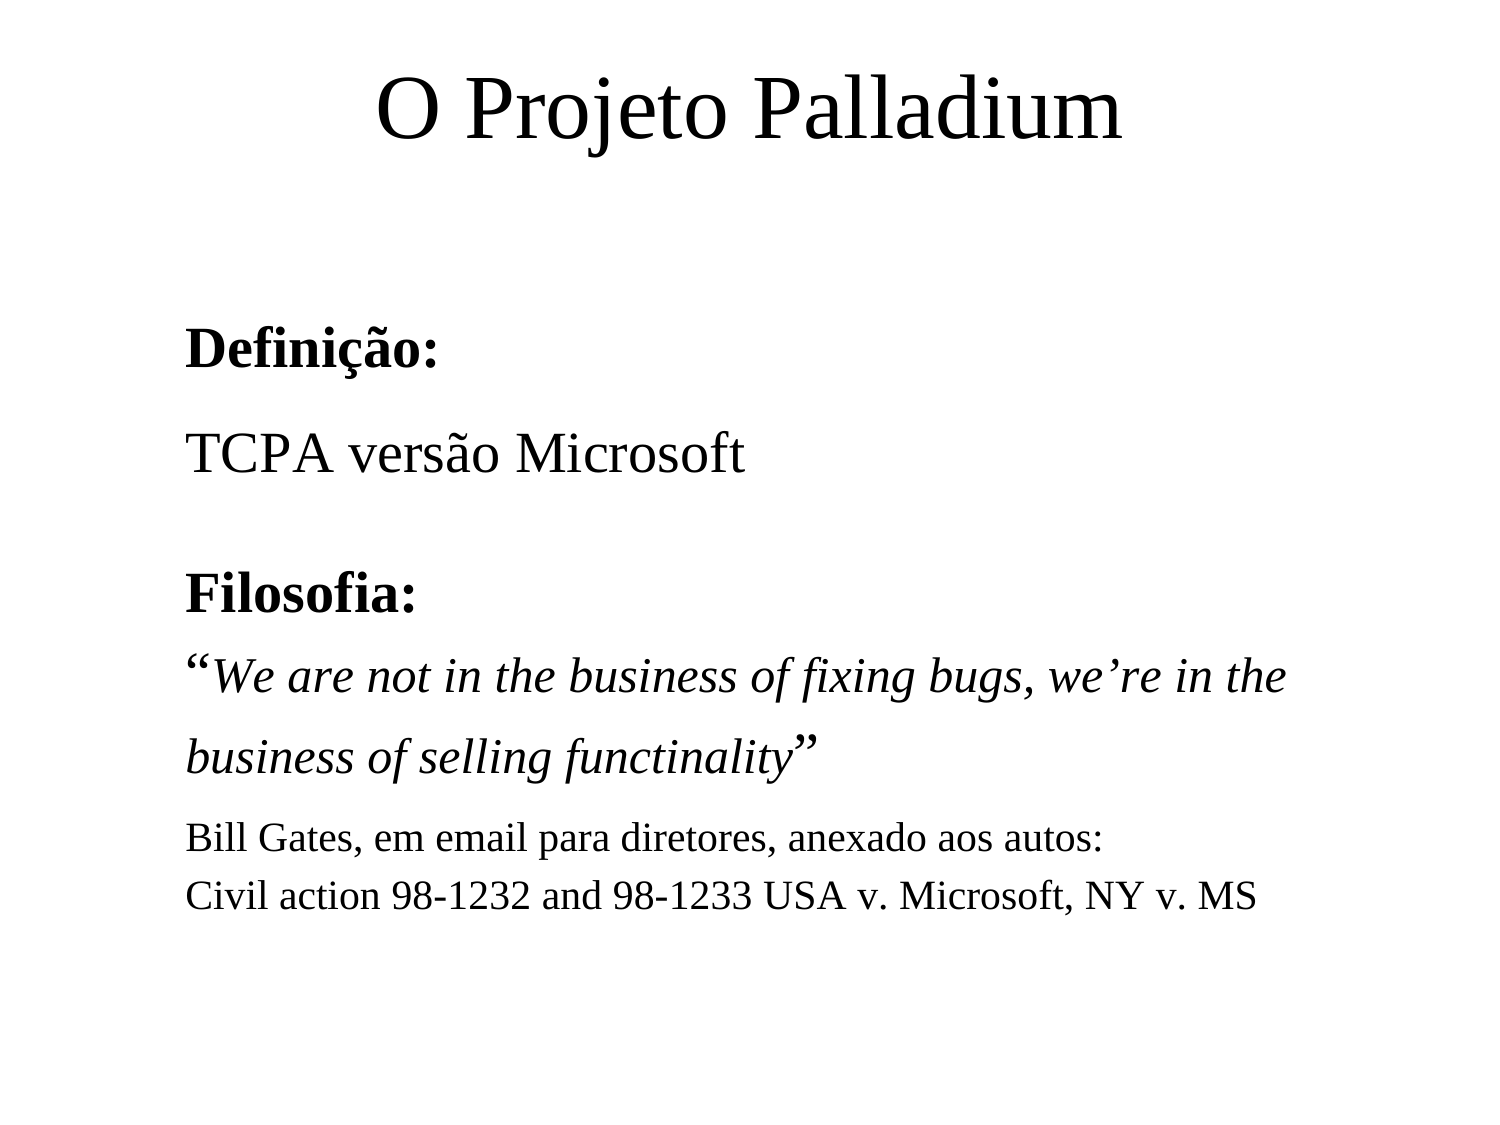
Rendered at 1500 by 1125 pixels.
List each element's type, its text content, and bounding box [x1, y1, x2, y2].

text_box Definição: TCPA versão Microsoft Filosofia: “We are not in the business of fixing bugs, we’re in the business of selling functinality” Bill Gates, em email para diretores, anexado aos autos: Civil action 98-1232 and 98-1233 USA v. Microsoft, NY v. MS [185, 274, 1388, 992]
text_box O Projeto Palladium [75, 49, 1426, 238]
